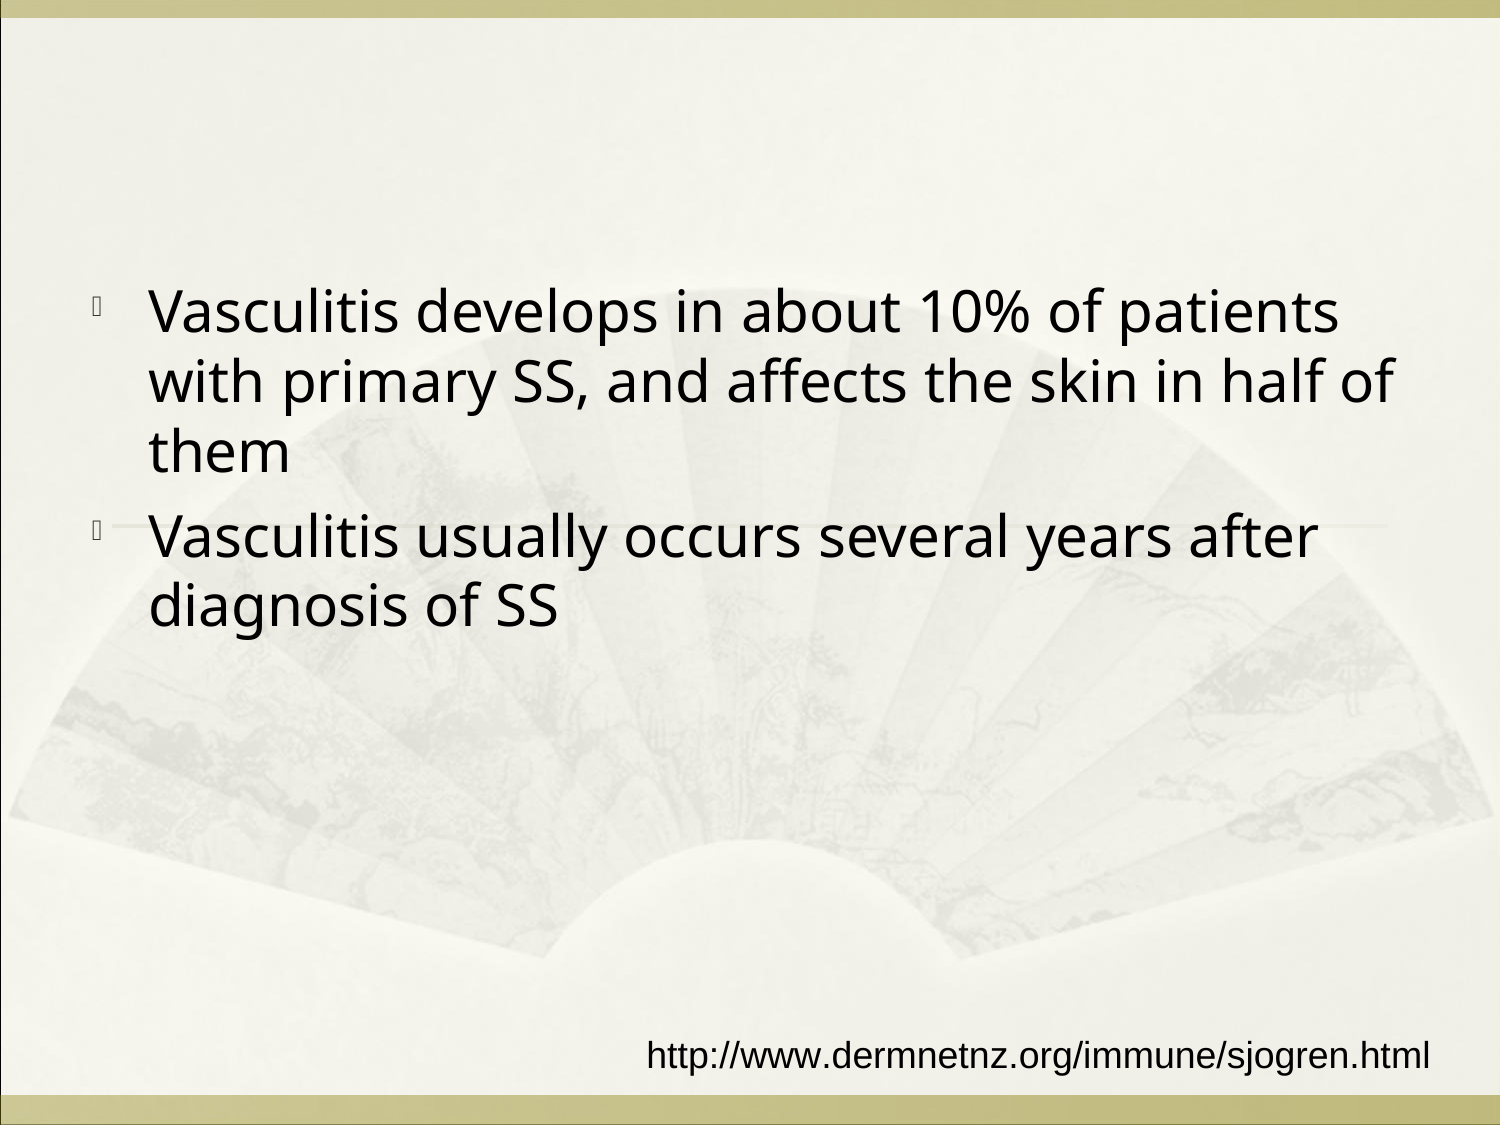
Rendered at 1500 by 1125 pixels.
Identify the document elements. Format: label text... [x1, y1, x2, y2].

text_box http://www.dermnetnz.org/immune/sjogren.html [631, 1023, 1471, 1125]
list Vasculitis develops in about 10% of patients with primary SS, and affects the skin in half of them Vasculitis usually occurs several years after diagnosis of SS [76, 267, 1427, 1036]
picture [0, 18, 1500, 1095]
